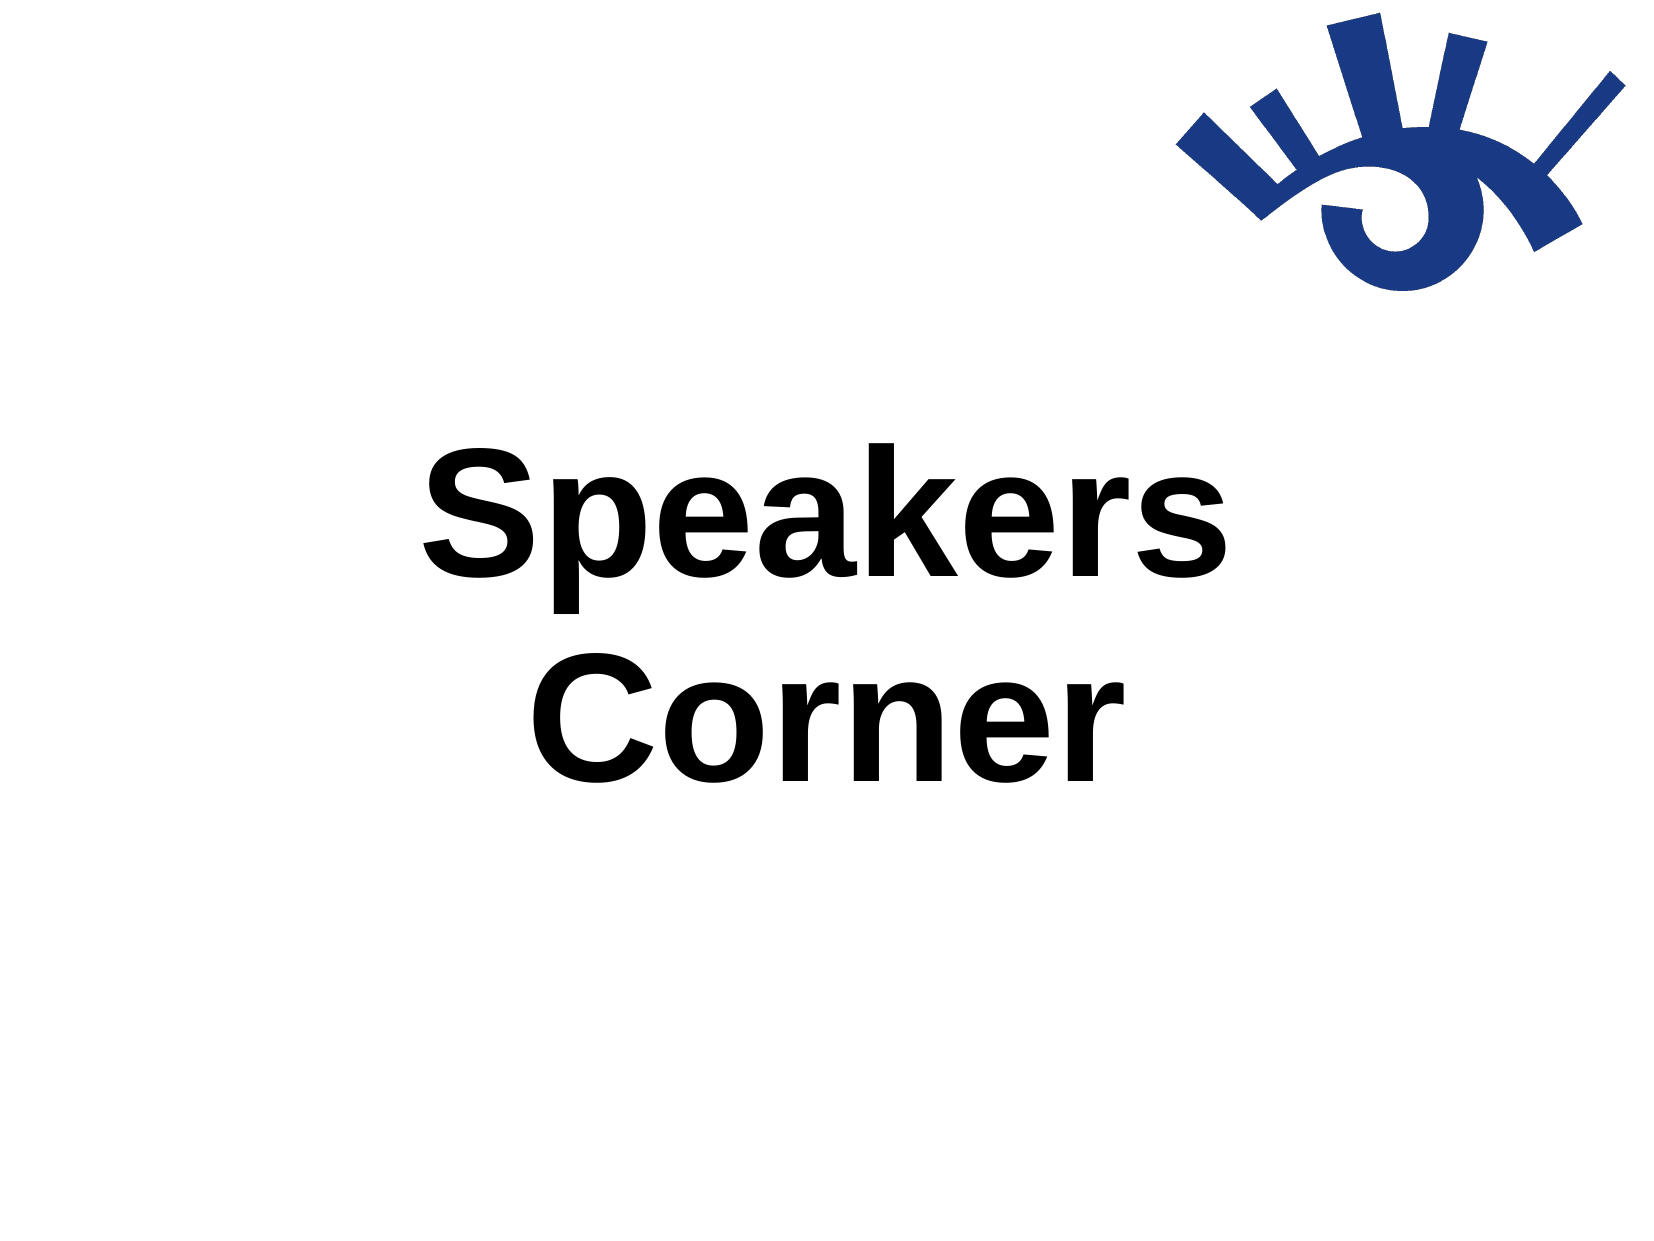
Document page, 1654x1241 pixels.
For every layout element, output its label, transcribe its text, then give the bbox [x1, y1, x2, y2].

picture [1175, 12, 1626, 316]
subtitle Speakers Corner [82, 60, 1571, 1171]
